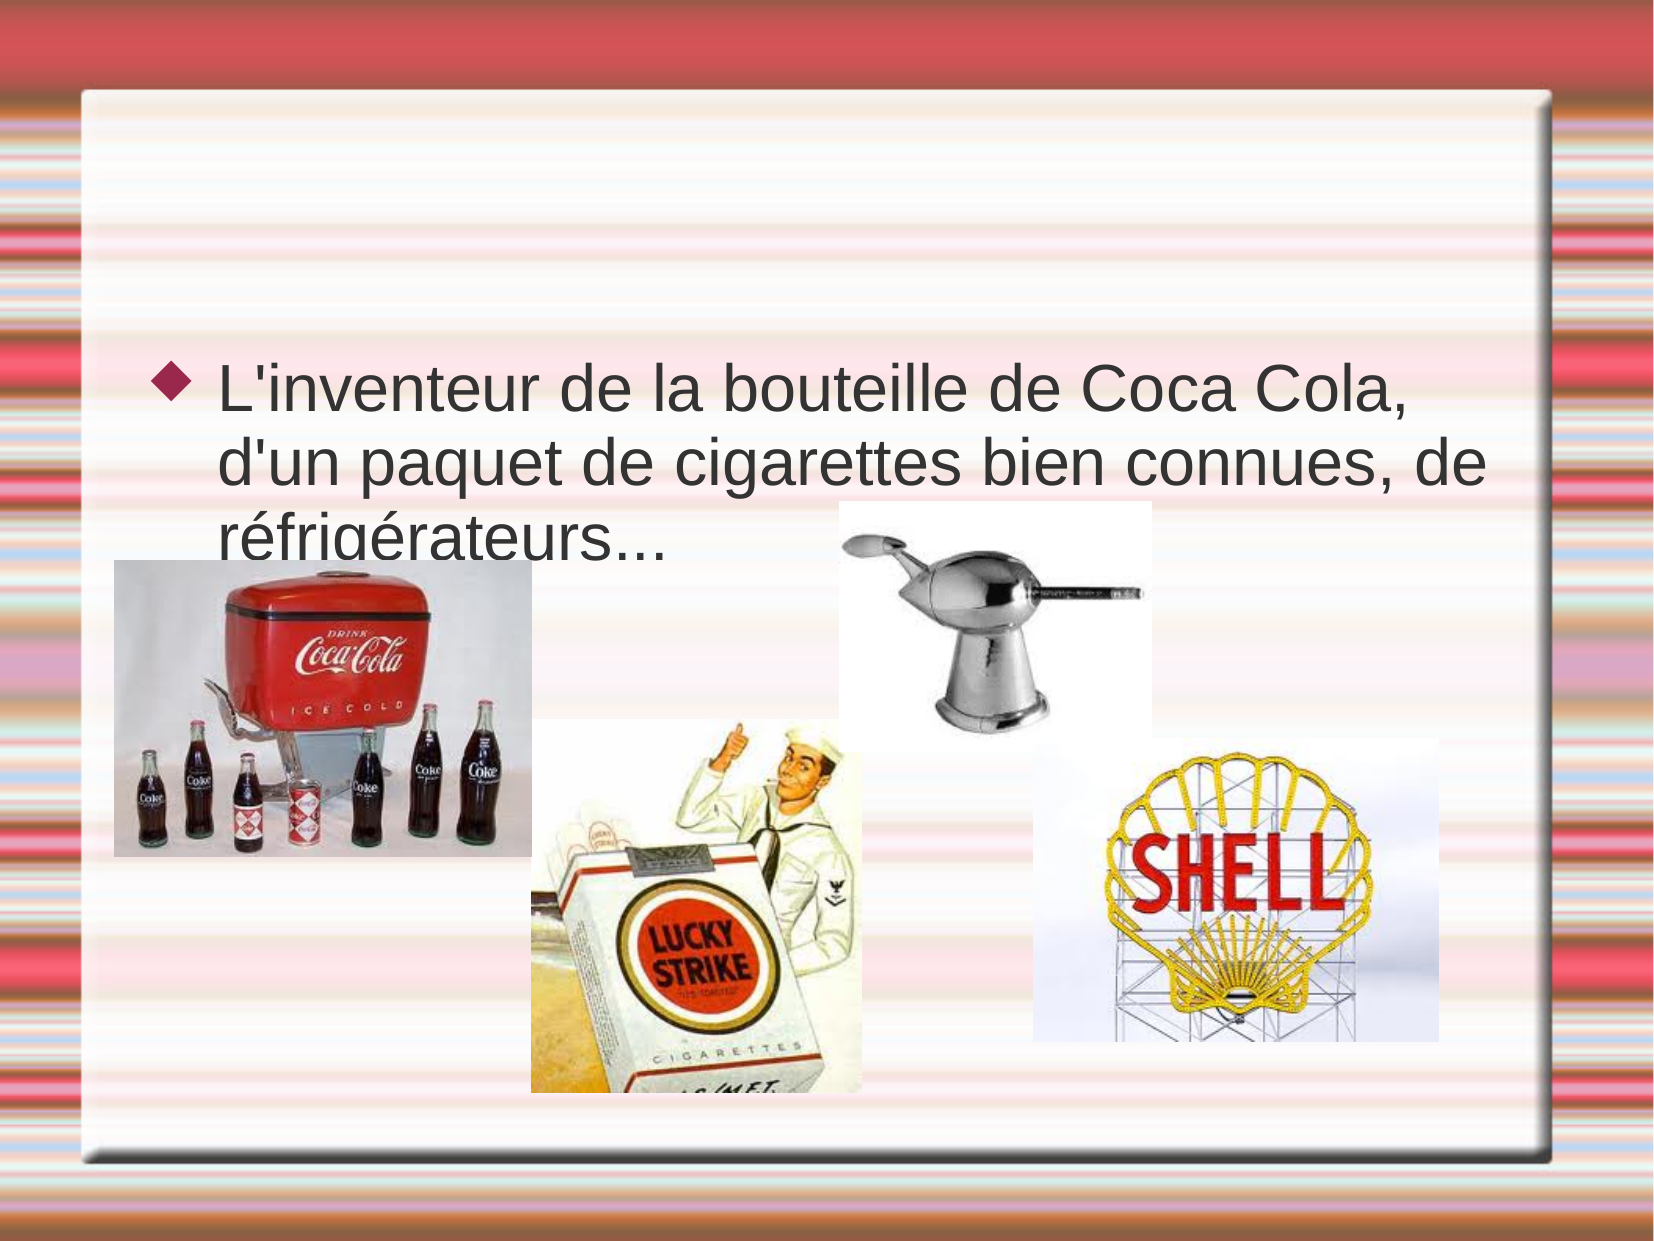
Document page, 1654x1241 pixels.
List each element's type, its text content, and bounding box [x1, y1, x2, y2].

picture [0, 0, 1654, 1241]
list L'inventeur de la bouteille de Coca Cola, d'un paquet de cigarettes bien connues, de réfrigérateurs... [134, 350, 1516, 1132]
